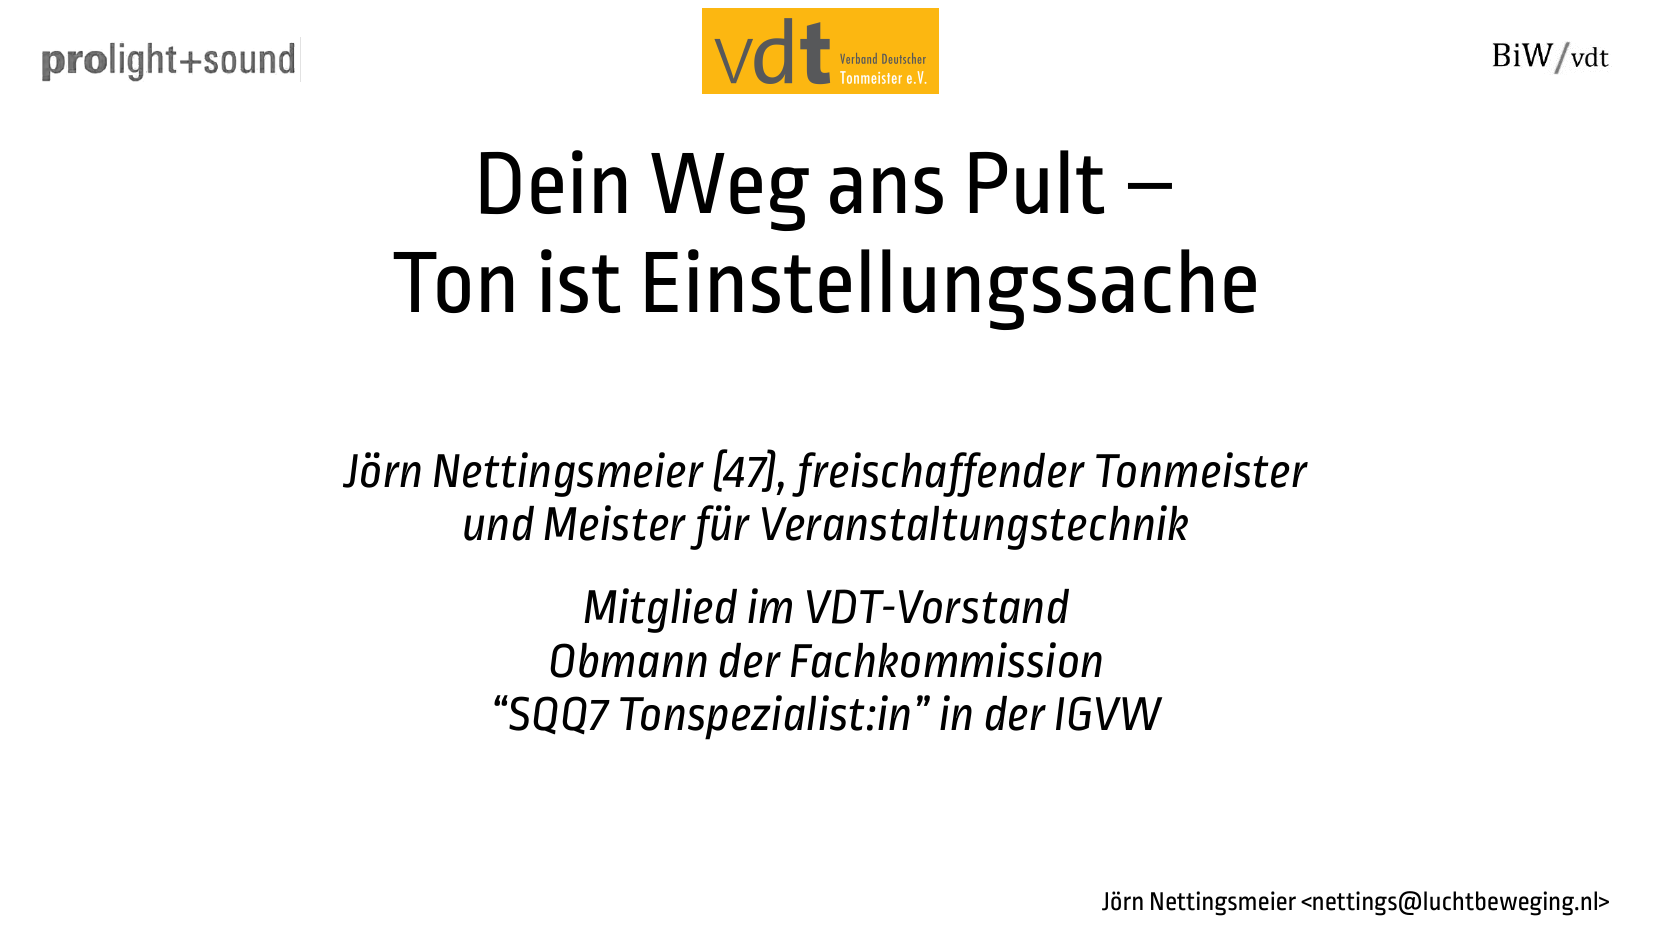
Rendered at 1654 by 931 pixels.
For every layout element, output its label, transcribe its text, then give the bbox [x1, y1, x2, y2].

picture [1490, 39, 1613, 75]
subtitle Jörn Nettingsmeier (47), freischaffender Tonmeister und Meister für Veranstaltungstechnik Mitglied im VDT-Vorstand Obmann der Fachkommission “SQQ7 Tonspezialist:in” in der IGVW [82, 323, 1571, 864]
picture [37, 37, 301, 82]
title Dein Weg ans Pult – Ton ist Einstellungssache [82, 136, 1571, 323]
picture [702, 8, 939, 94]
